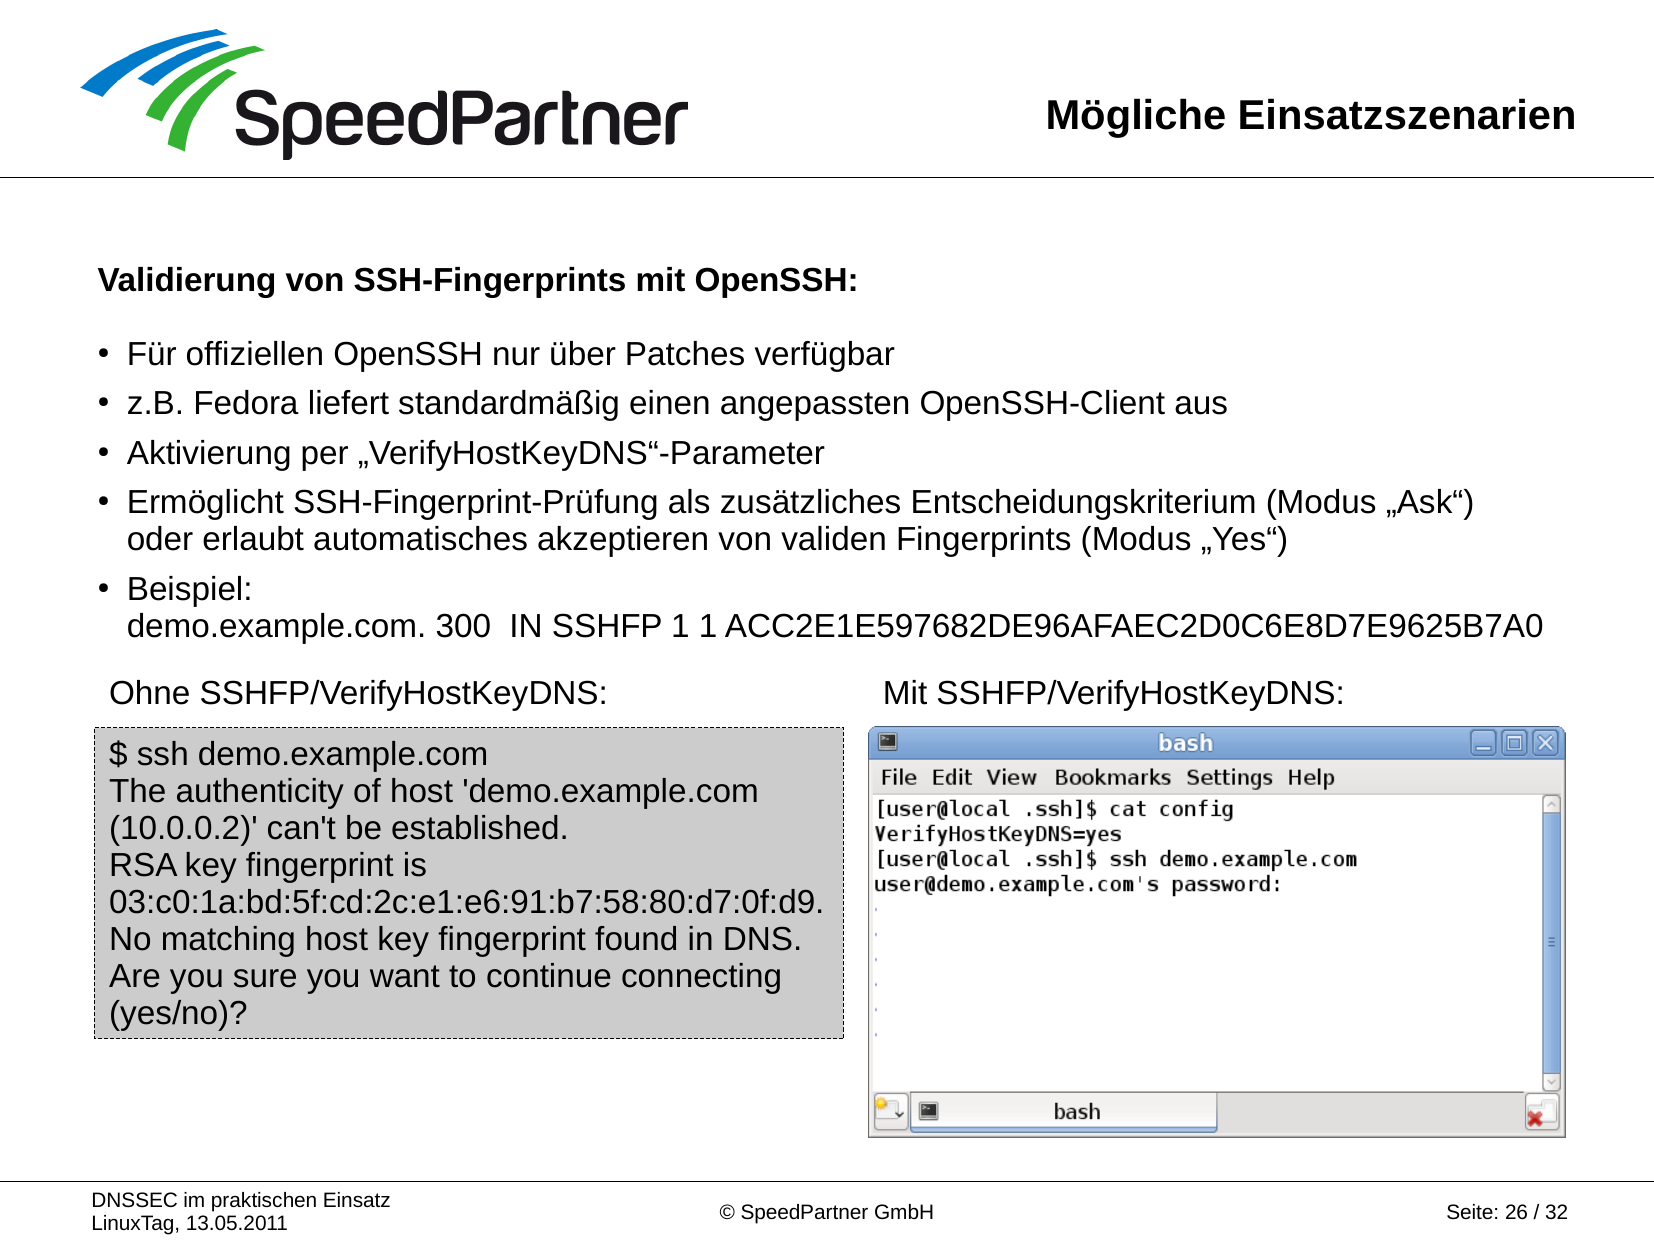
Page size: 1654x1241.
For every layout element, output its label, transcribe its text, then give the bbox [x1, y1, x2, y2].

picture [868, 726, 1566, 1138]
title Mögliche Einsatzszenarien [590, 70, 1577, 160]
text_box Mit SSHFP/VerifyHostKeyDNS: [868, 667, 1636, 720]
text_box Ohne SSHFP/VerifyHostKeyDNS: [94, 667, 863, 720]
text_box $ ssh demo.example.com The authenticity of host 'demo.example.com (10.0.0.2)' can't be established. RSA key fingerprint is 03:c0:1a:bd:5f:cd:2c:e1:e6:91:b7:58:80:d7:0f:d9. No matching host key fingerprint found in DNS. Are you sure you want to continue connecting (yes/no)? [94, 727, 844, 1039]
picture [80, 29, 688, 160]
text_box Validierung von SSH-Fingerprints mit OpenSSH: Für offiziellen OpenSSH nur über Patches verfügbar z.B. Fedora liefert standardmäßig einen angepassten OpenSSH-Client aus Aktivierung per „VerifyHostKeyDNS“-Parameter Ermöglicht SSH-Fingerprint-Prüfung als zusätzliches Entscheidungskriterium (Modus „Ask“) oder erlaubt automatisches akzeptieren von validen Fingerprints (Modus „Yes“) Beispiel: demo.example.com. 300 IN SSHFP 1 1 ACC2E1E597682DE96AFAEC2D0C6E8D7E9625B7A0 [82, 253, 1565, 1151]
